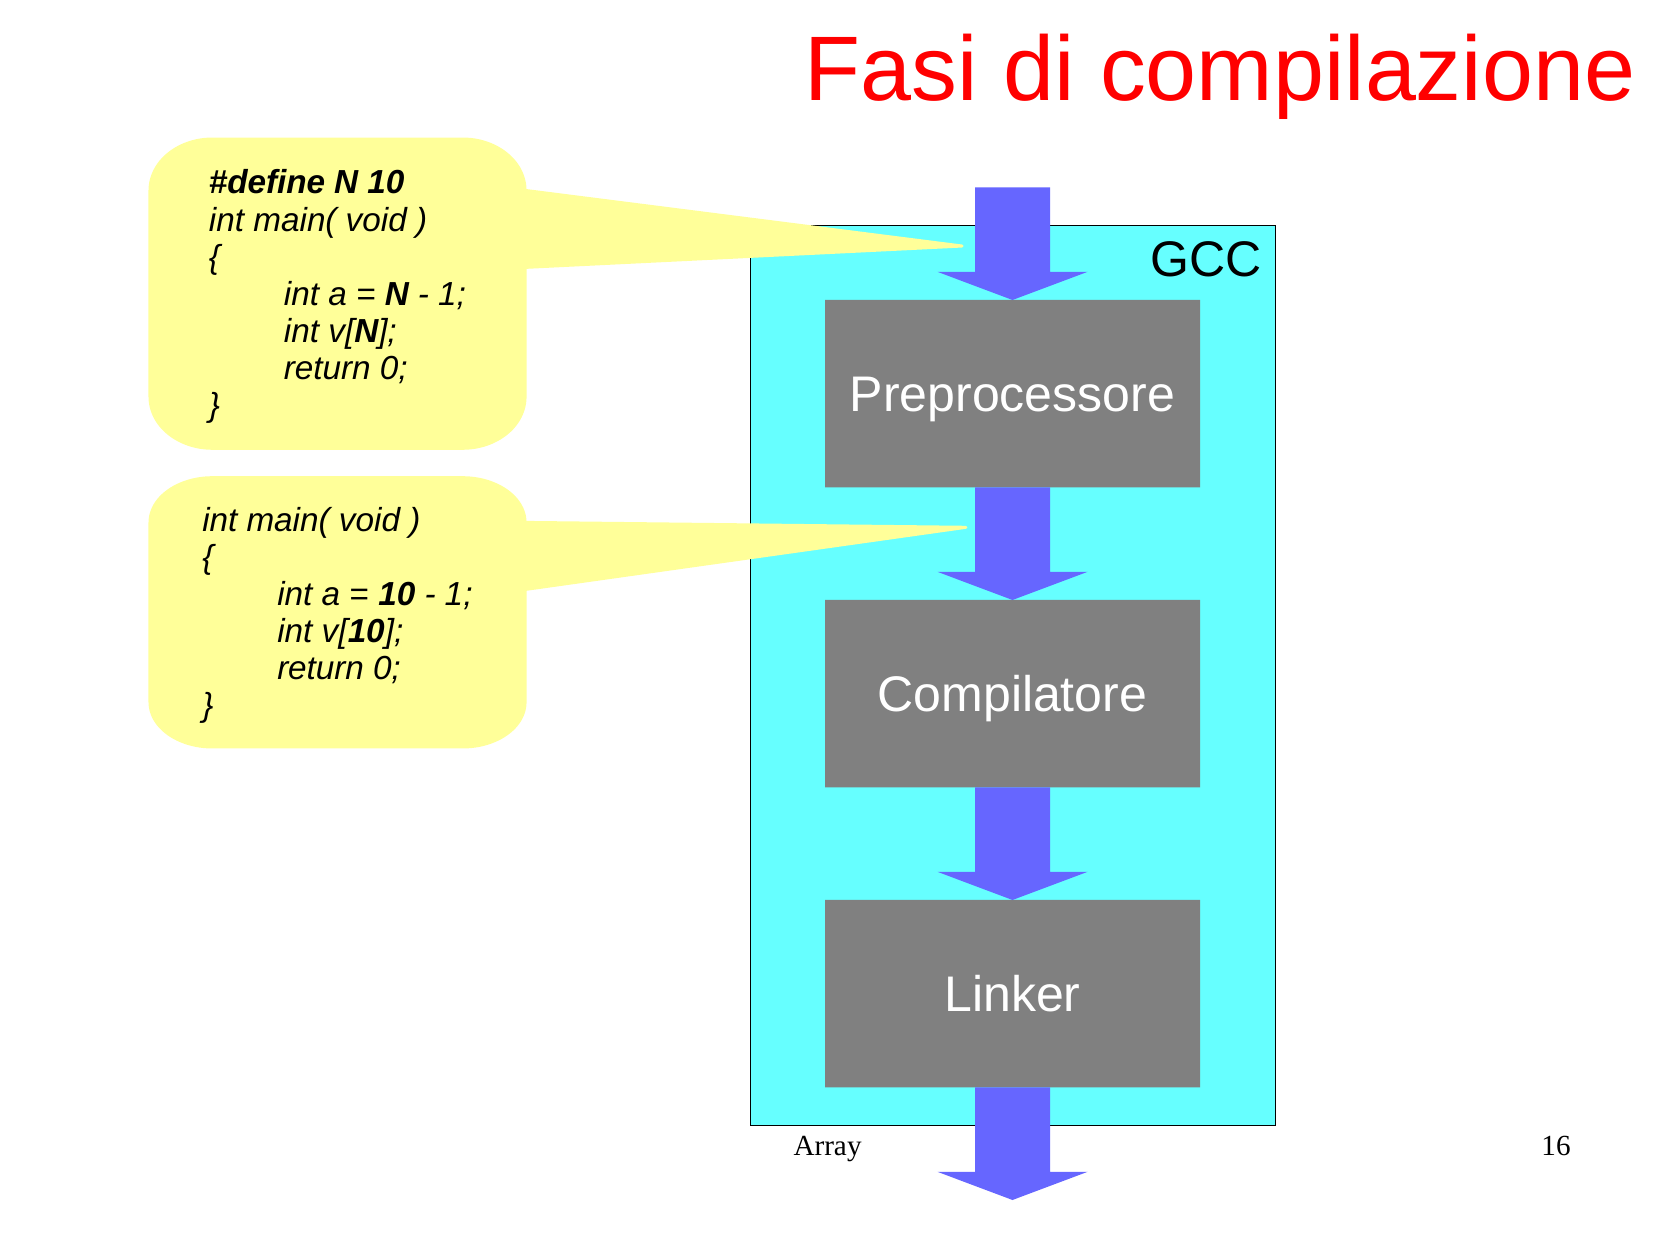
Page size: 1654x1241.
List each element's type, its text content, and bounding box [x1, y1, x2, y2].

text_box #define N 10 int main( void ) { int a = N - 1; int v[N]; return 0; } [150, 139, 963, 449]
text_box Linker [825, 899, 1201, 1088]
text_box int main( void ) { int a = 10 - 1; int v[10]; return 0; } [150, 477, 966, 747]
text_box Preprocessore [825, 299, 1201, 488]
text_box Compilatore [825, 599, 1201, 788]
title Fasi di compilazione [787, 0, 1654, 139]
text_box GCC [1150, 230, 1262, 288]
text_box [750, 187, 1276, 1201]
